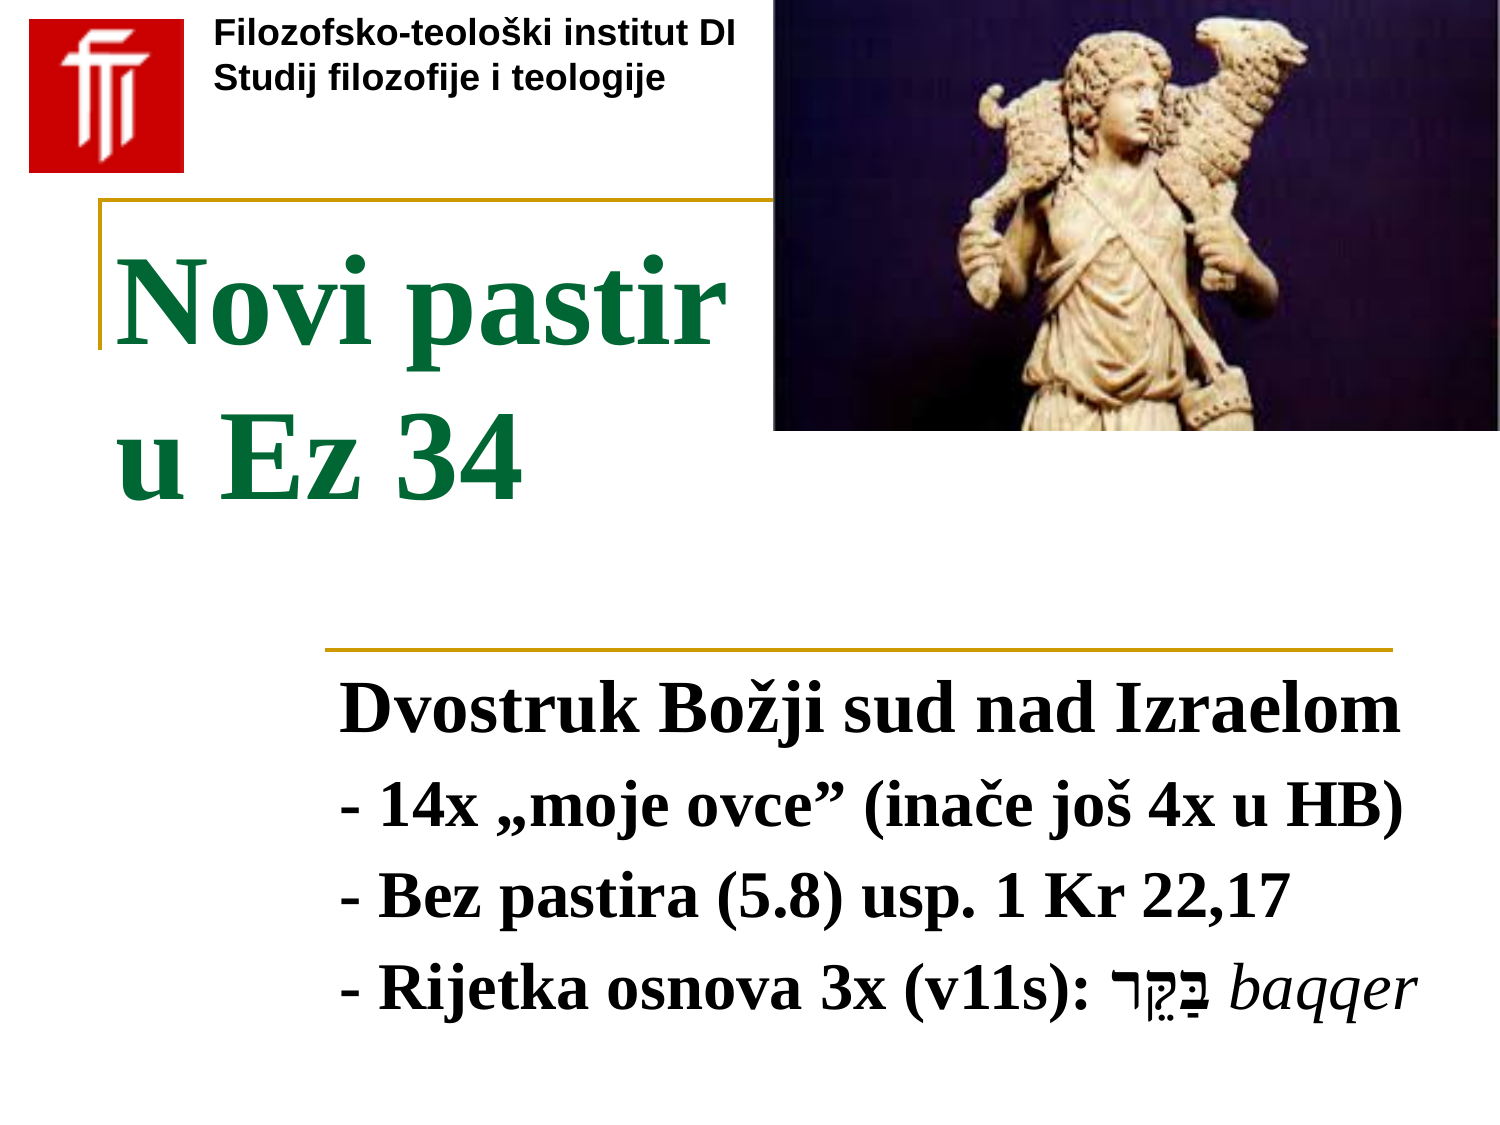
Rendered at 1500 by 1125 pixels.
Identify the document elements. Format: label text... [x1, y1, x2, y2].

picture [29, 19, 184, 173]
subtitle Dvostruk Božji sud nad Izraelom - 14x „moje ovce” (inače još 4x u HB) - Bez pastira (5.8) usp. 1 Kr 22,17 - Rijetka osnova 3x (v11s): בַּקֵּר baqqer [324, 650, 1500, 938]
text_box Filozofsko-teološki institut DI Studij filozofije i teologije [198, 0, 963, 106]
title Novi pastir u Ez 34 [100, 207, 1401, 538]
picture [773, 0, 1500, 431]
